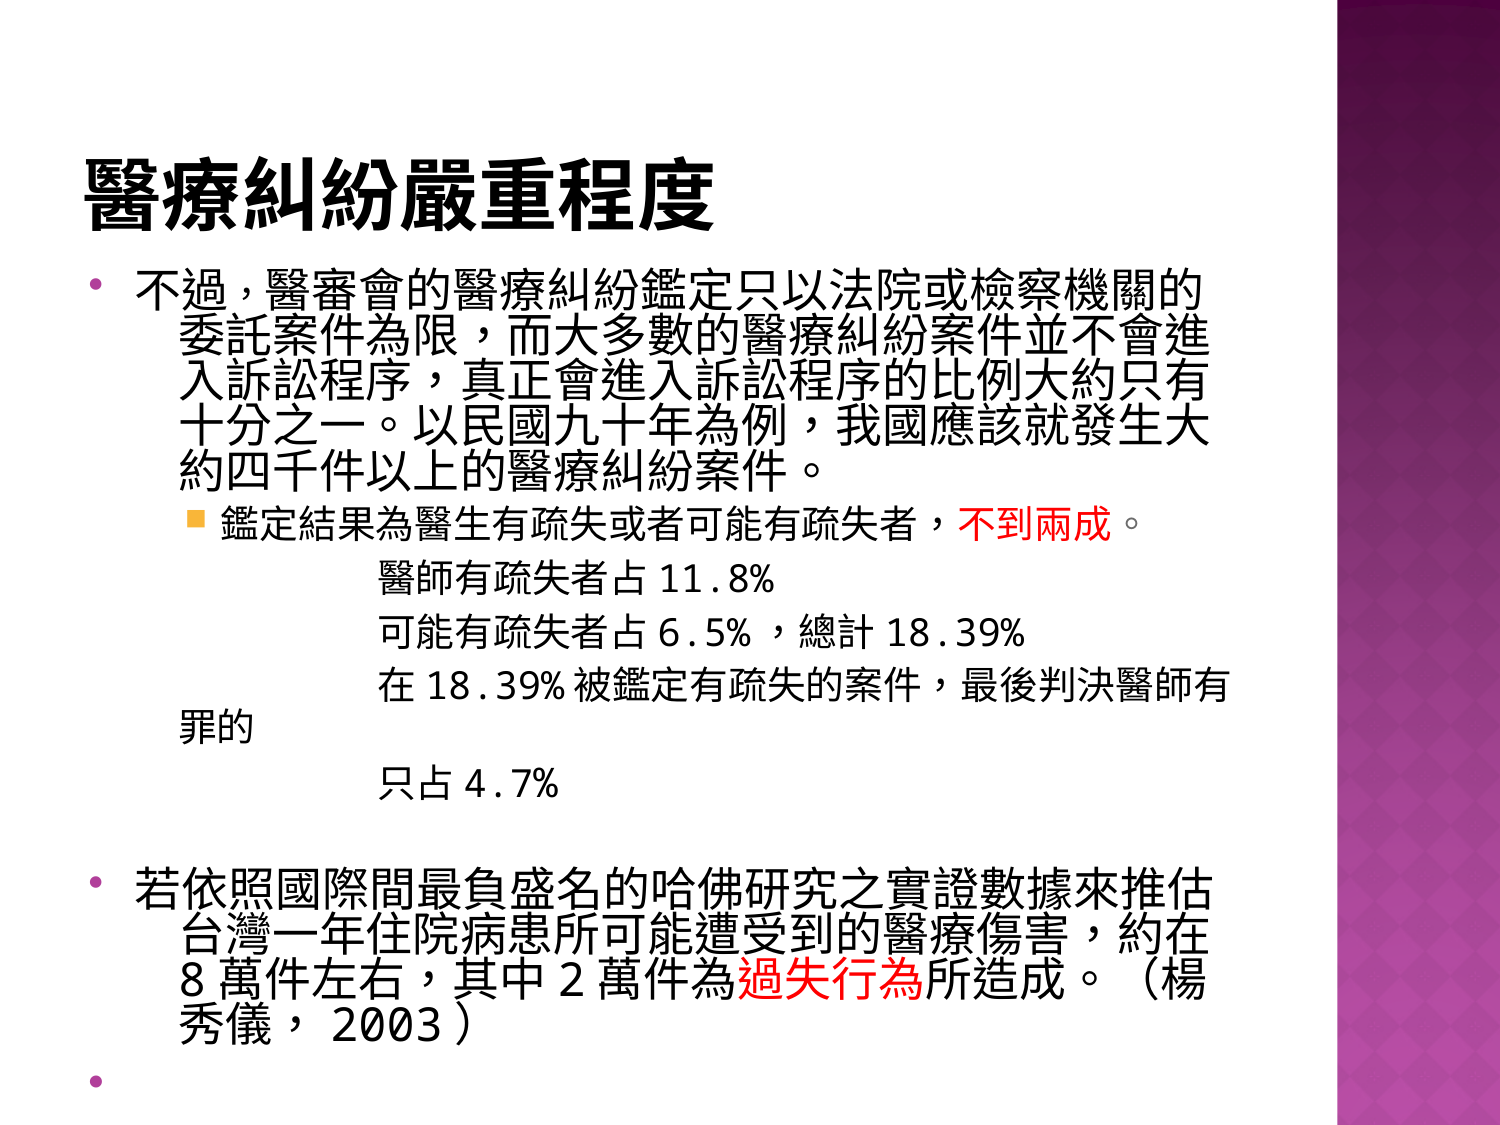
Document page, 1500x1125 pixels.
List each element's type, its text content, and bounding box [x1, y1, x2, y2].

list 不過，醫審會的醫療糾紛鑑定只以法院或檢察機關的委託案件為限，而大多數的醫療糾紛案件並不會進入訴訟程序，真正會進入訴訟程序的比例大約只有十分之一。以民國九十年為例，我國應該就發生大約四千件以上的醫療糾紛案件。 鑑定結果為醫生有疏失或者可能有疏失者，不到兩成。 醫師有疏失者占11.8% 可能有疏失者占6.5%，總計18.39% 在18.39%被鑑定有疏失的案件，最後判決醫師有罪的 只占4.7% 若依照國際間最負盛名的哈佛研究之實證數據來推估台灣一年住院病患所可能遭受到的醫療傷害，約在8萬件左右，其中2萬件為過失行為所造成。（楊秀儀，2003） [75, 264, 1263, 1060]
title 醫療糾紛嚴重程度 [75, 52, 1263, 240]
